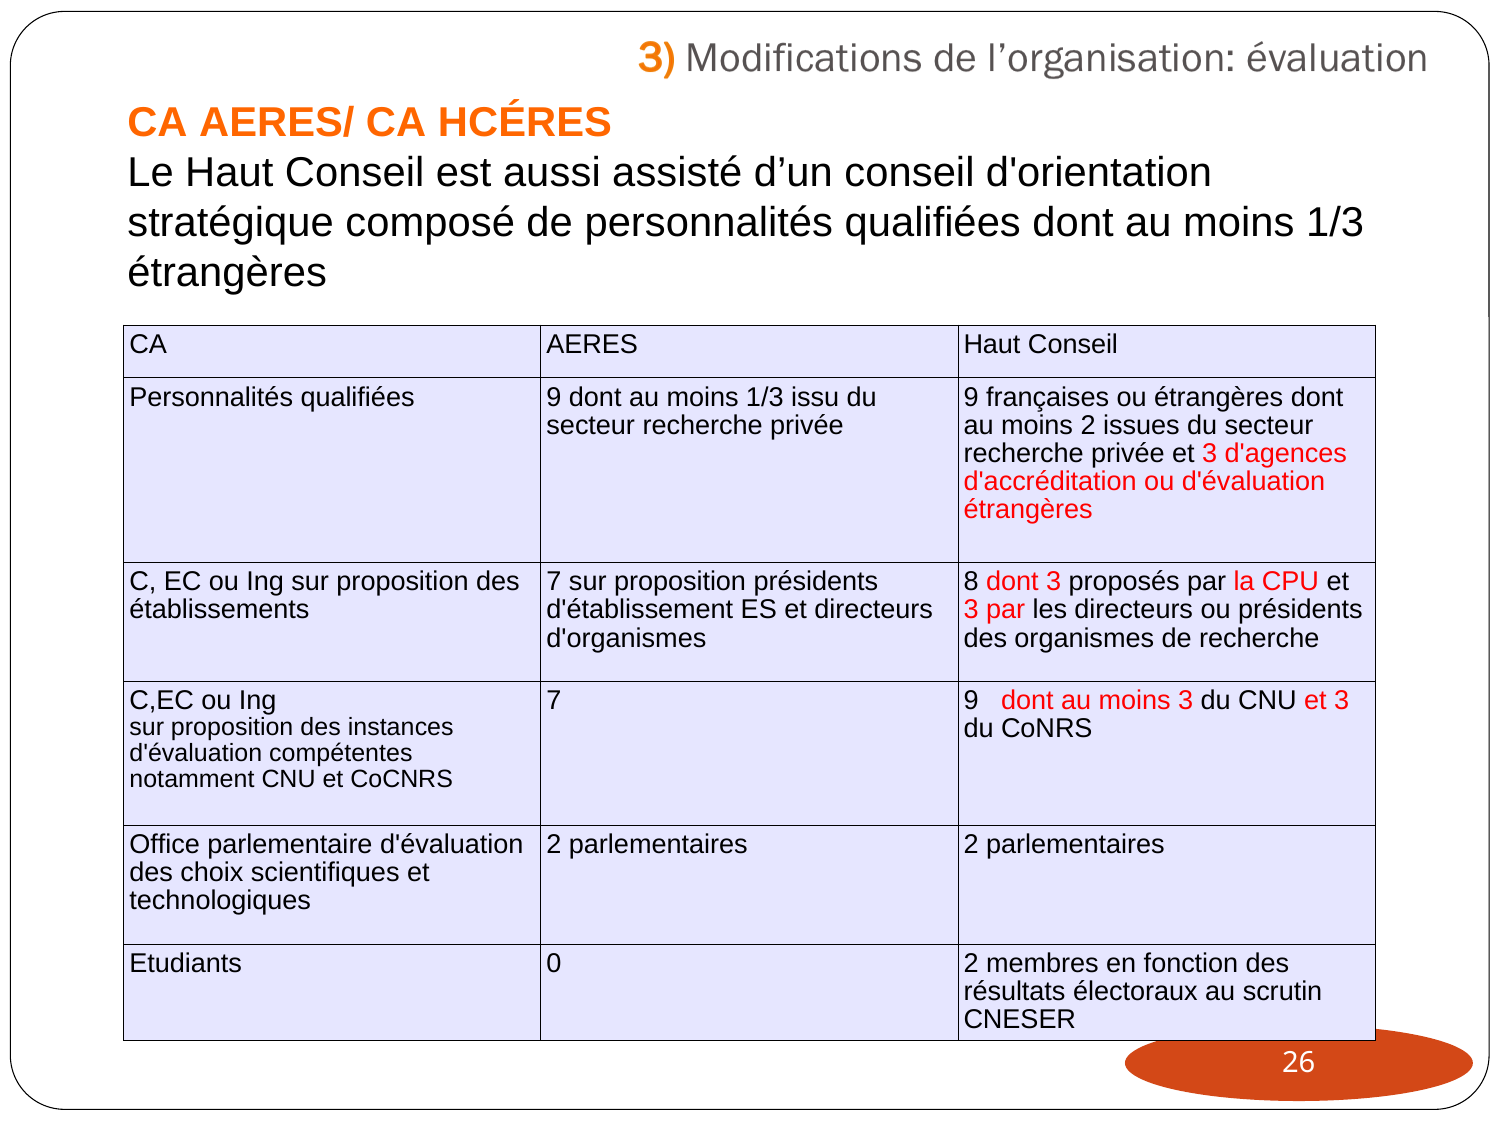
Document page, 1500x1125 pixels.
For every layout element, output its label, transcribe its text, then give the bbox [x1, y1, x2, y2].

table_cell C,EC ou Ing sur proposition des instances d'évaluation compétentes notamment CNU et CoCNRS [124, 682, 540, 825]
table_header Haut Conseil [959, 326, 1375, 377]
picture [212, 28, 1444, 198]
table_cell 2 parlementaires [541, 826, 958, 944]
table_cell 0 [541, 945, 958, 1040]
table_cell C, EC ou Ing sur proposition des établissements [124, 563, 540, 681]
table_header AERES [541, 326, 958, 377]
table_cell Etudiants [124, 945, 540, 1040]
table_cell 9 dont au moins 1/3 issu du secteur recherche privée [541, 378, 958, 562]
table_cell 7 [541, 682, 958, 825]
table_header CA [124, 326, 540, 377]
table_cell 2 membres en fonction des résultats électoraux au scrutin CNESER [959, 945, 1375, 1040]
text_box CA AERES/ CA HCÉRES Le Haut Conseil est aussi assisté d’un conseil d'orientation stratégique composé de personnalités qualifiées dont au moins 1/3 étrangères [112, 87, 1413, 303]
table_cell Office parlementaire d'évaluation des choix scientifiques et technologiques [124, 826, 540, 944]
table_cell 7 sur proposition présidents d'établissement ES et directeurs d'organismes [541, 563, 958, 681]
table_cell Personnalités qualifiées [124, 378, 540, 562]
table_cell 9 dont au moins 3 du CNU et 3 du CoNRS [959, 682, 1375, 825]
table_cell 9 françaises ou étrangères dont au moins 2 issues du secteur recherche privée et 3 d'agences d'accréditation ou d'évaluation étrangères [959, 378, 1375, 562]
table_cell 8 dont 3 proposés par la CPU et 3 par les directeurs ou présidents des organismes de recherche [959, 563, 1375, 681]
text_box <numéro> [1124, 1028, 1473, 1102]
table_cell 2 parlementaires [959, 826, 1375, 944]
